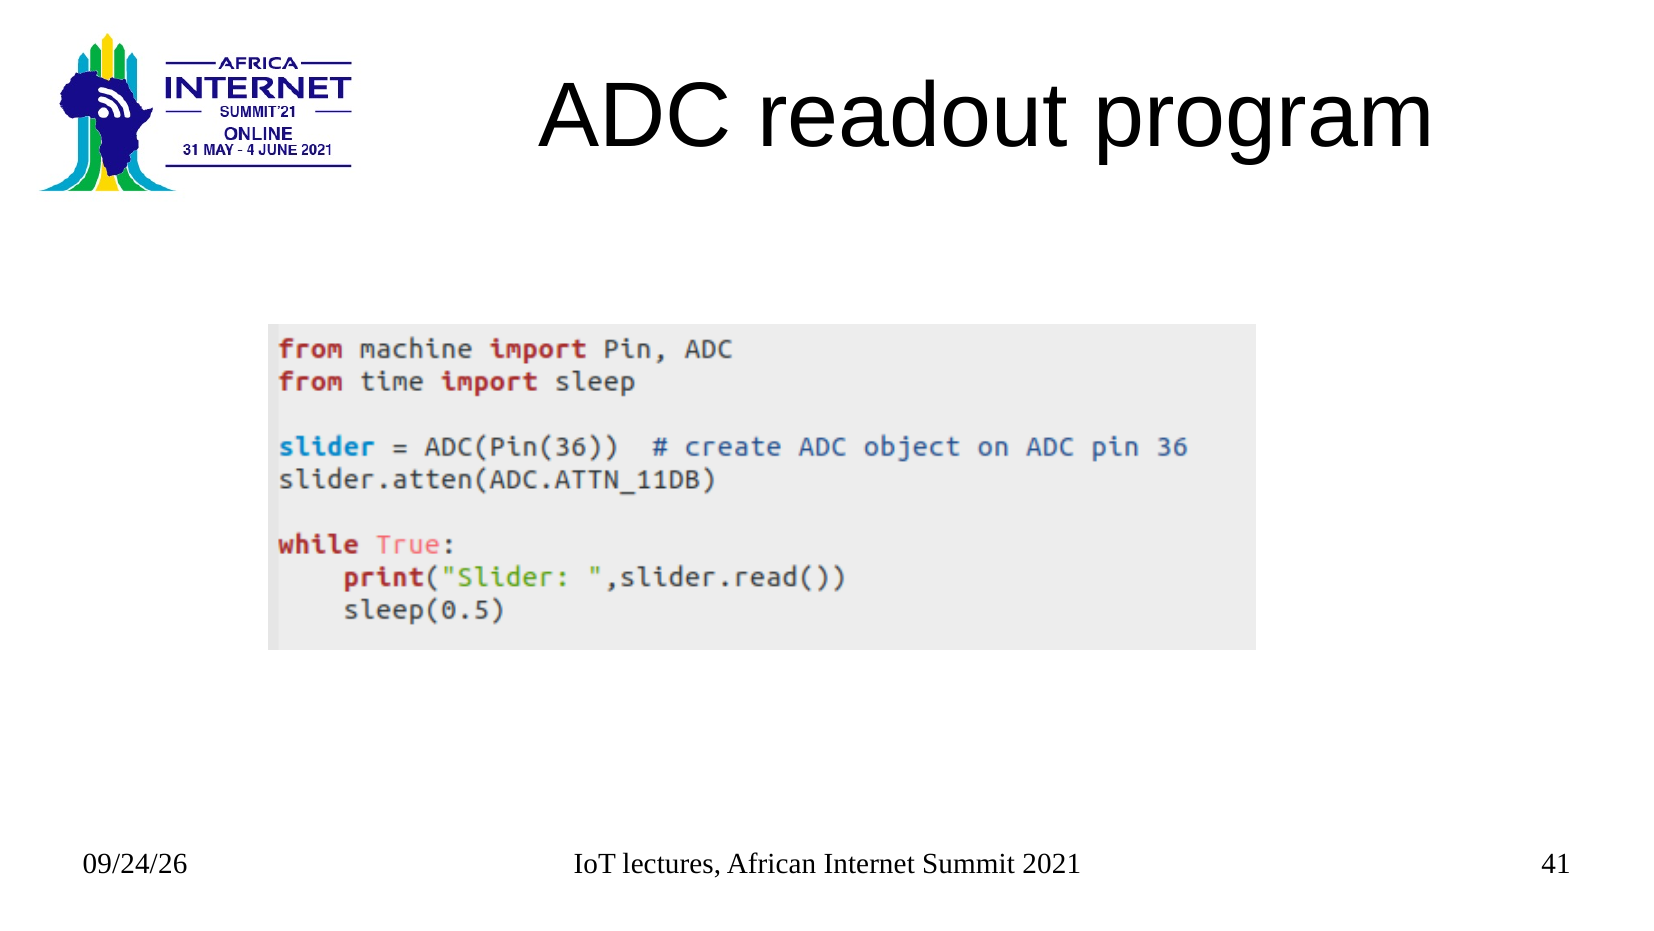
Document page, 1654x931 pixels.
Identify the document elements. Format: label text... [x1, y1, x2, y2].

picture [268, 324, 1256, 650]
title ADC readout program [403, 37, 1571, 193]
picture [9, 11, 384, 207]
